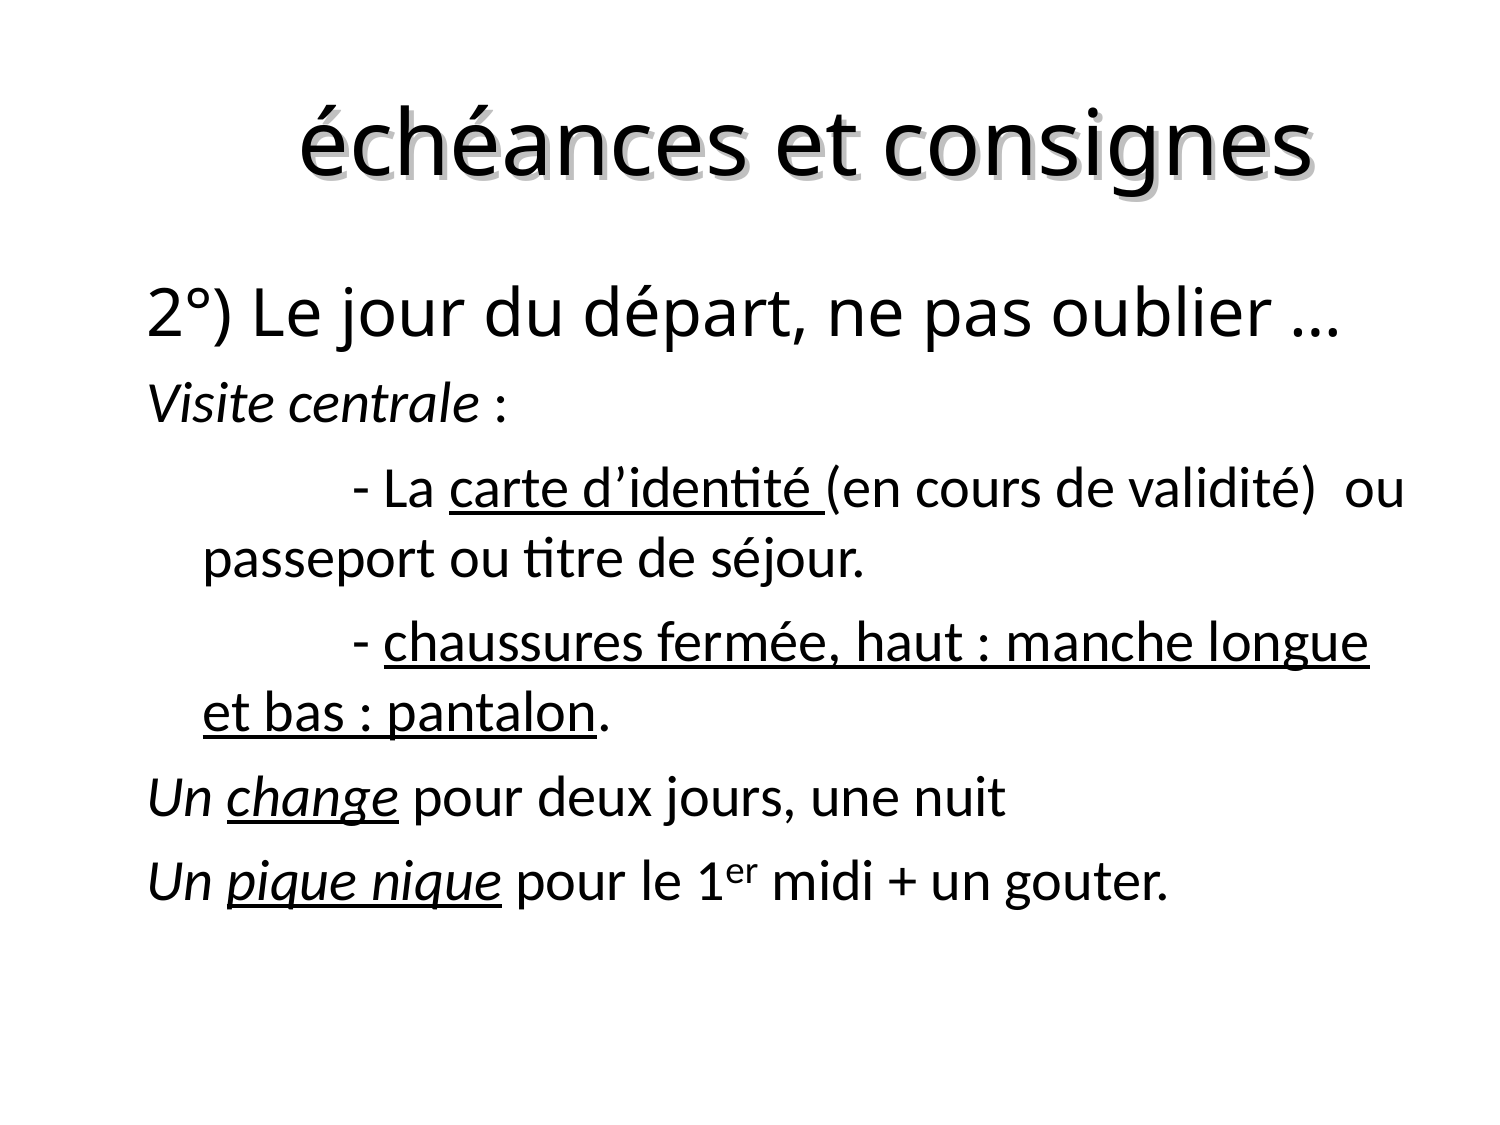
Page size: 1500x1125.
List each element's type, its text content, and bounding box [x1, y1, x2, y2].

list 2°) Le jour du départ, ne pas oublier … Visite centrale : - La carte d’identité (en cours de validité) ou passeport ou titre de séjour. - chaussures fermée, haut : manche longue et bas : pantalon. Un change pour deux jours, une nuit Un pique nique pour le 1er midi + un gouter. [75, 262, 1426, 1005]
title échéances et consignes [75, 45, 1426, 233]
